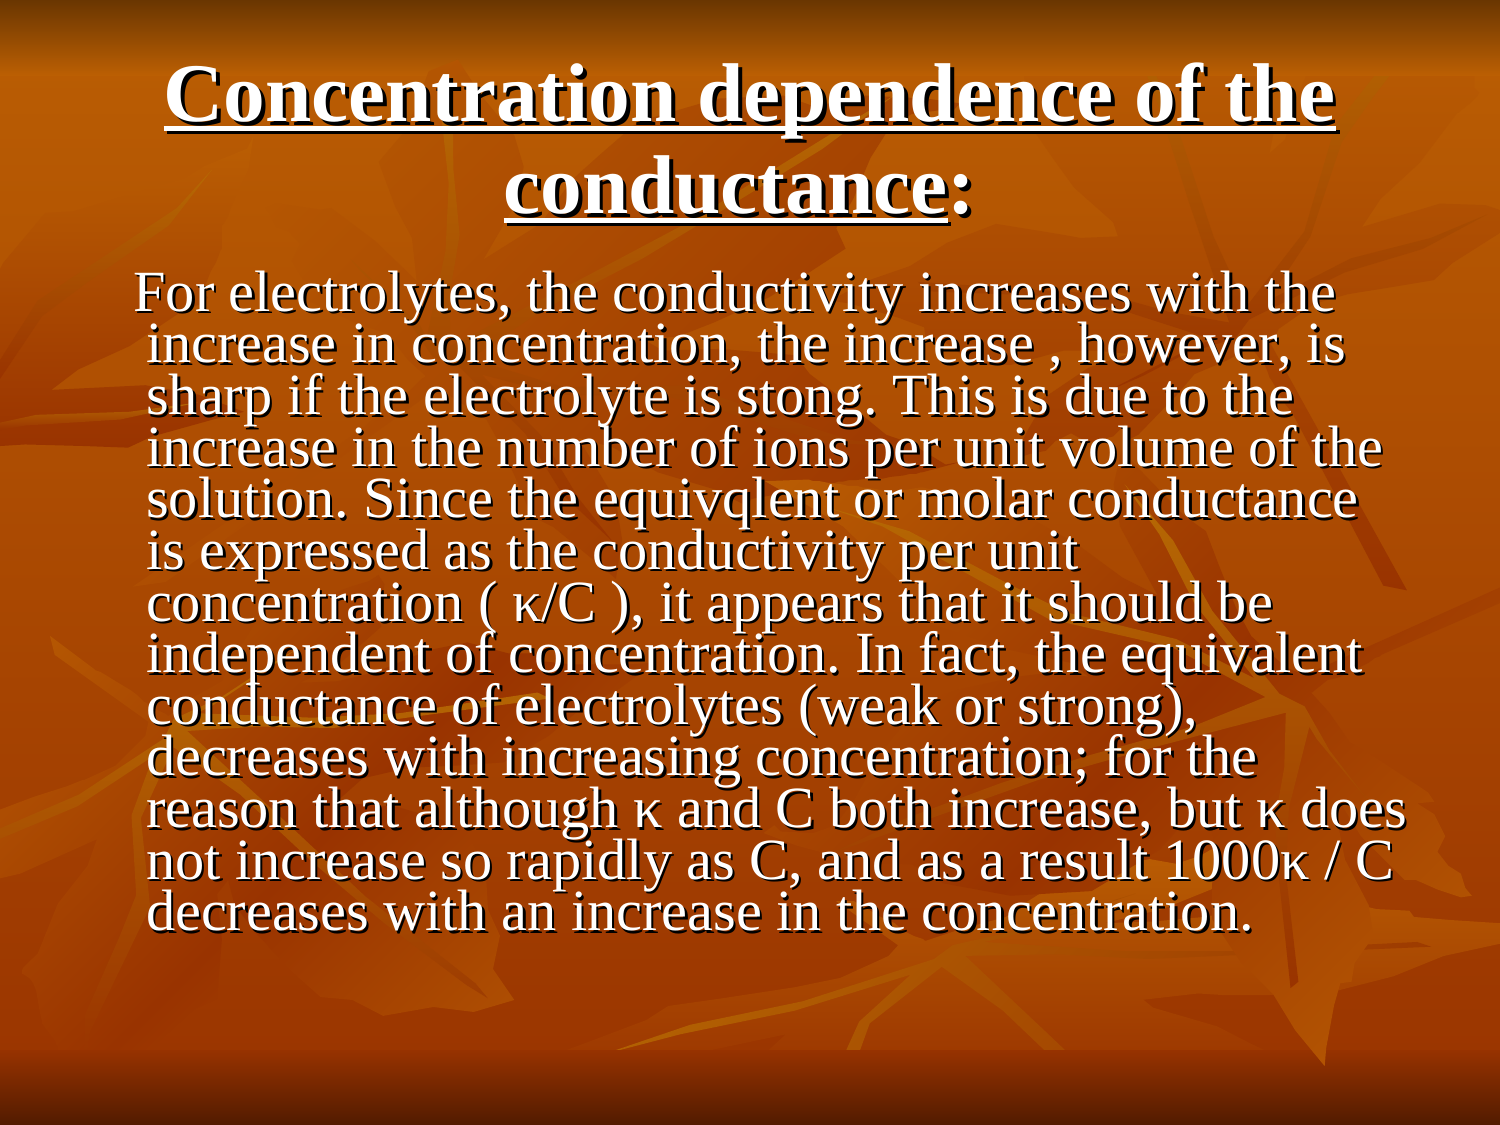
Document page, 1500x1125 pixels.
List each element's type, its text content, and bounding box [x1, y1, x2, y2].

list For electrolytes, the conductivity increases with the increase in concentration, the increase , however, is sharp if the electrolyte is stong. This is due to the increase in the number of ions per unit volume of the solution. Since the equivqlent or molar conductance is expressed as the conductivity per unit concentration ( κ/C ), it appears that it should be independent of concentration. In fact, the equivalent conductance of electrolytes (weak or strong), decreases with increasing concentration; for the reason that although κ and C both increase, but κ does not increase so rapidly as C, and as a result 1000κ / C decreases with an increase in the concentration. [75, 262, 1426, 1006]
title Concentration dependence of the conductance: [75, 31, 1426, 248]
